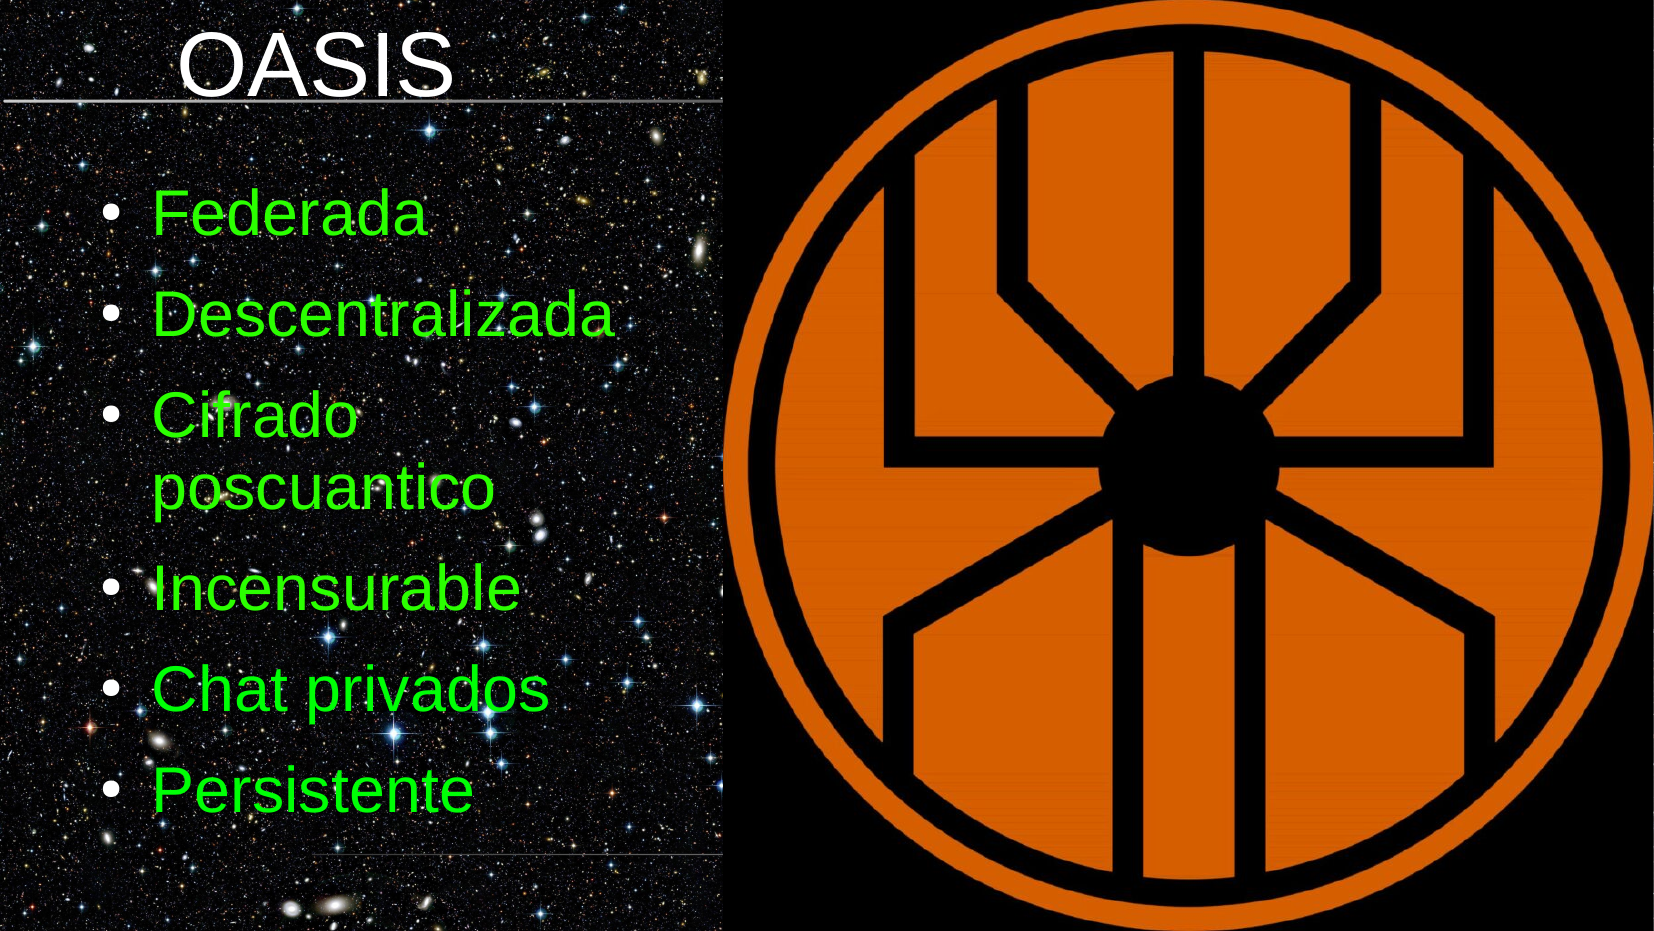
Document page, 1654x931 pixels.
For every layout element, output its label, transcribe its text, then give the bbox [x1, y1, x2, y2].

list Federada Descentralizada Cifrado poscuantico Incensurable Chat privados Persistente [82, 177, 680, 827]
picture [0, 0, 1654, 931]
title OASIS [23, 11, 723, 119]
